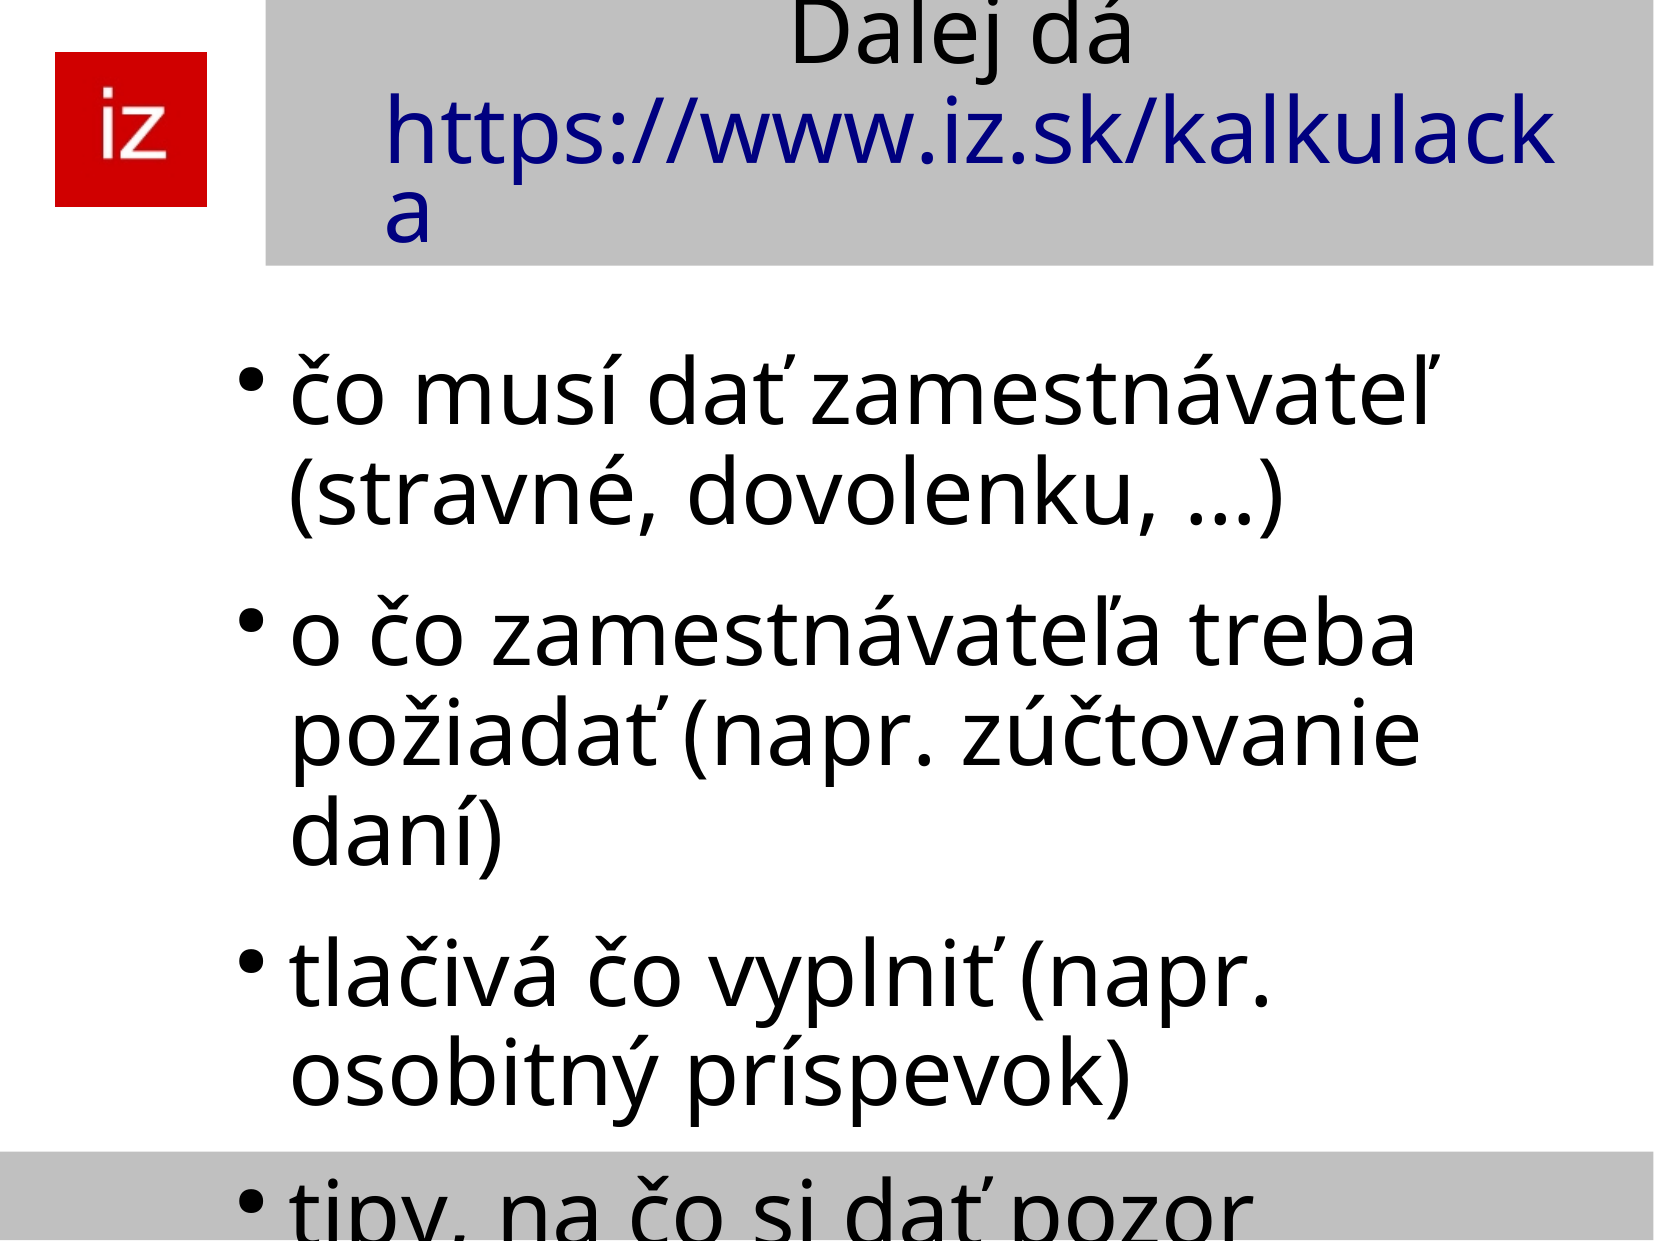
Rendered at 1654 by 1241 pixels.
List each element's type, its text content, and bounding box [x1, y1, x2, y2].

list čo musí dať zamestnávateľ (stravné, dovolenku, …) o čo zamestnávateľa treba požiadať (napr. zúčtovanie daní) tlačivá čo vyplniť (napr. osobitný príspevok) tipy, na čo si dať pozor [121, 344, 1533, 1126]
title Ďalej dá https://www.iz.sk/kalkulacka [383, 13, 1565, 253]
picture [55, 52, 207, 207]
